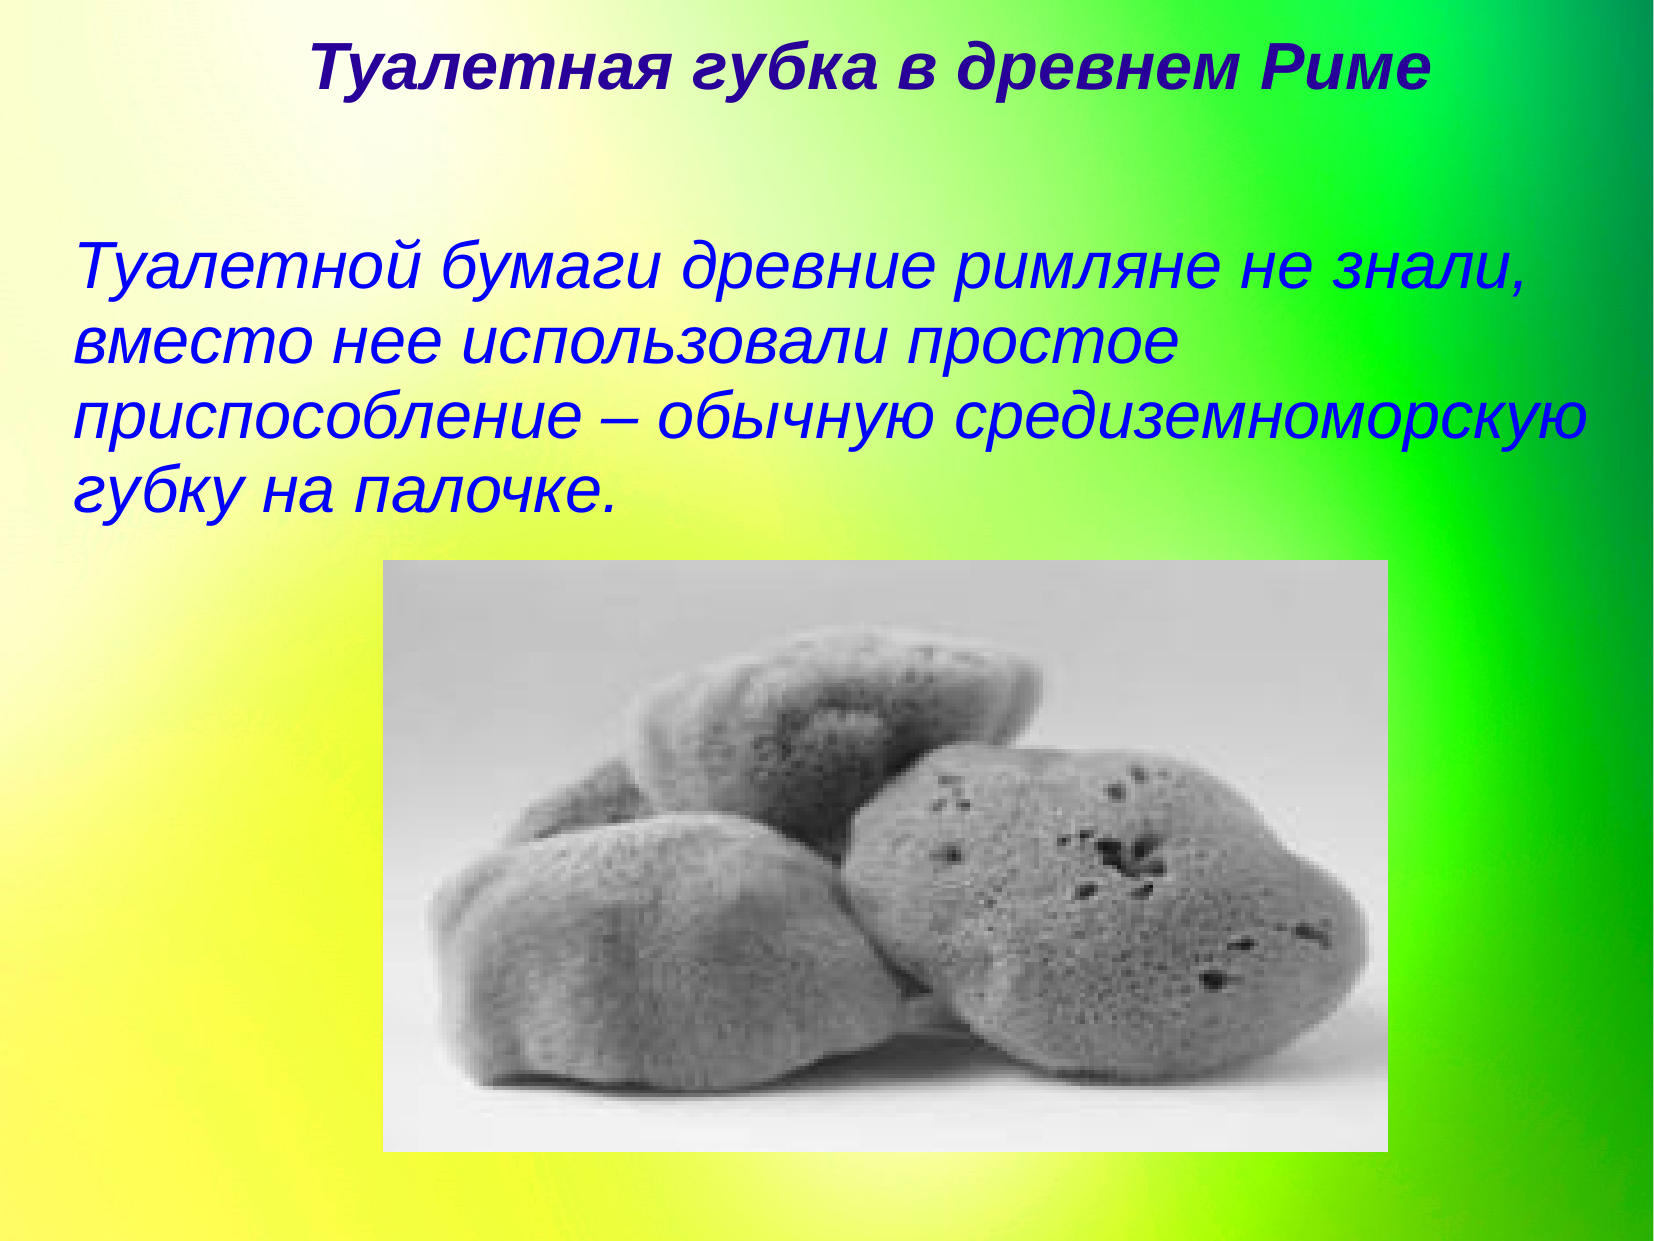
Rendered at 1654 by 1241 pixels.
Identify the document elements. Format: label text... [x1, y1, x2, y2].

text_box Туалетная губка в древнем Риме Туалетной бумаги древние римляне не знали, вместо нее использовали простое приспособление – обычную средиземноморскую губку на палочке. [59, 21, 1654, 697]
picture [0, 0, 1654, 1241]
